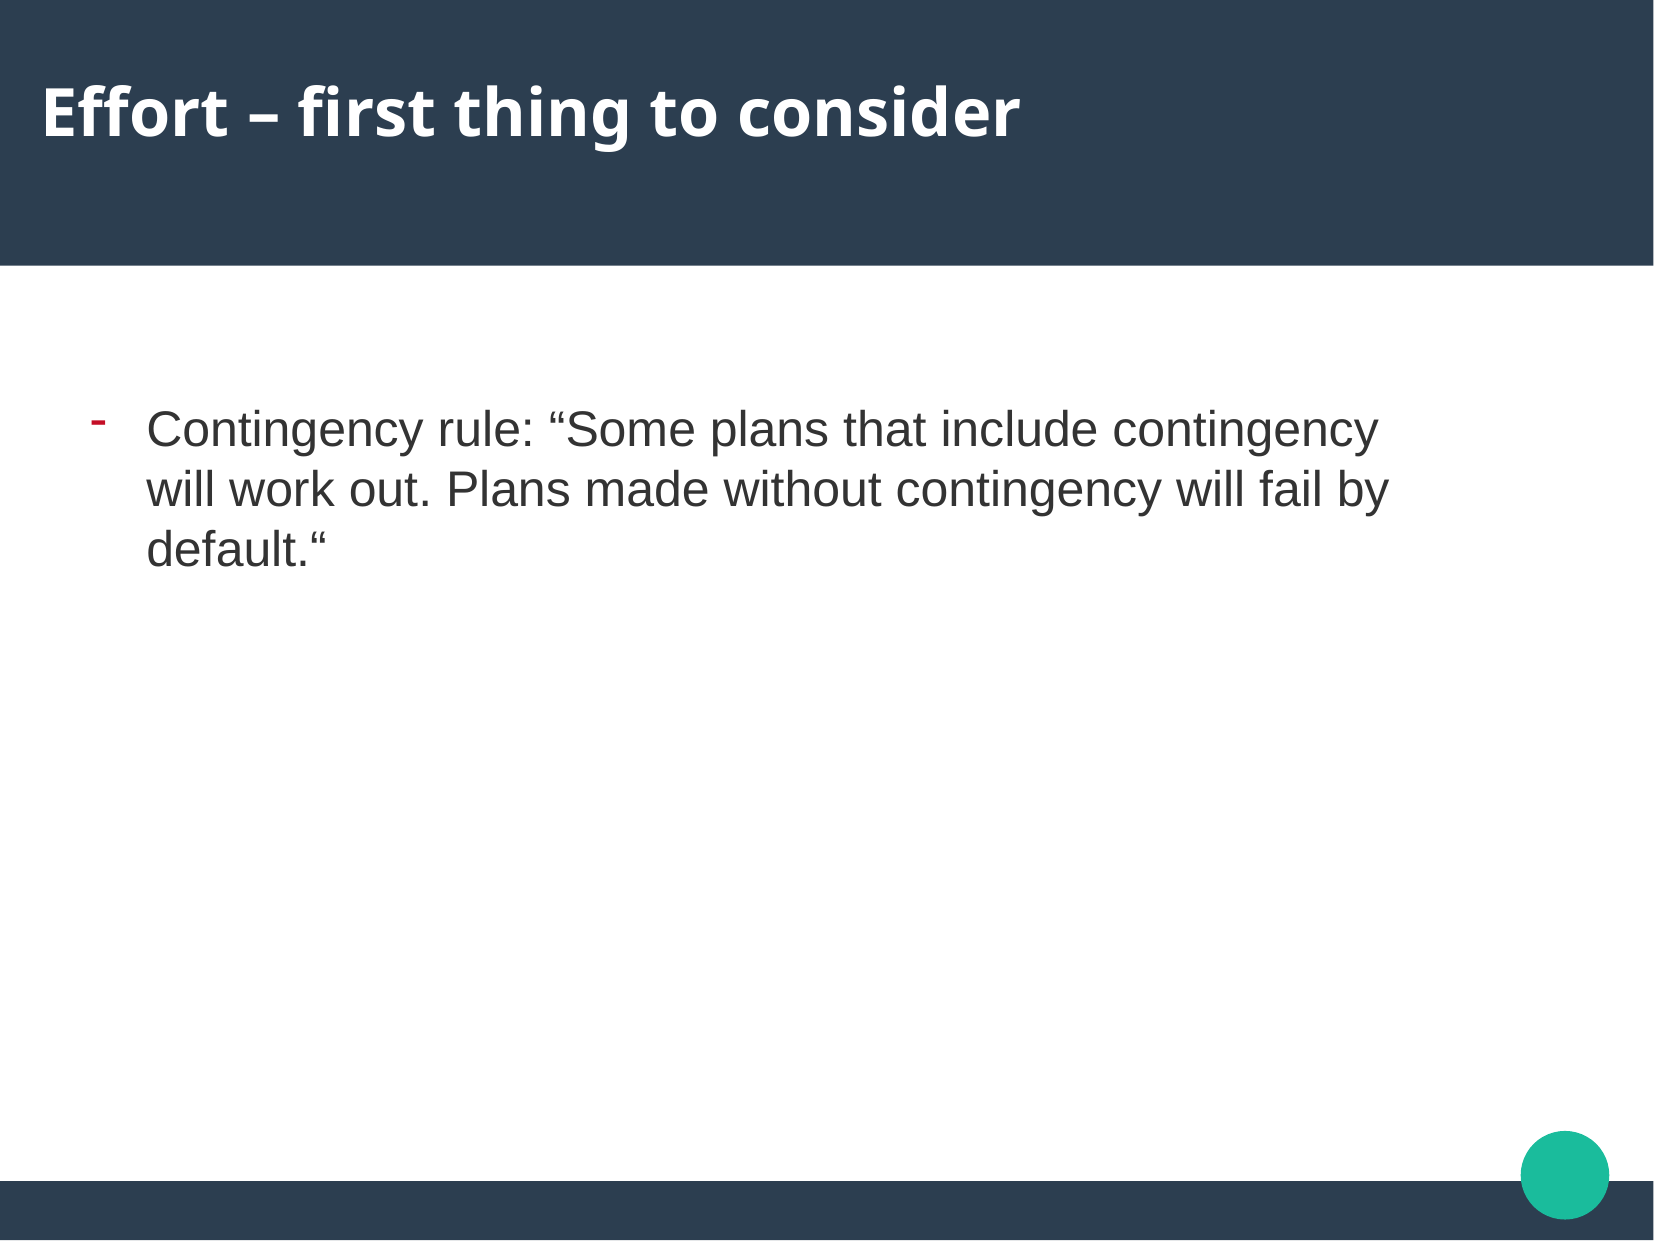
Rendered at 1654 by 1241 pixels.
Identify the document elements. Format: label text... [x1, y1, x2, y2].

title Effort – first thing to consider [25, 60, 1654, 160]
text_box Contingency rule: “Some plans that include contingency will work out. Plans made without contingency will fail by default.“ [75, 318, 1425, 1111]
